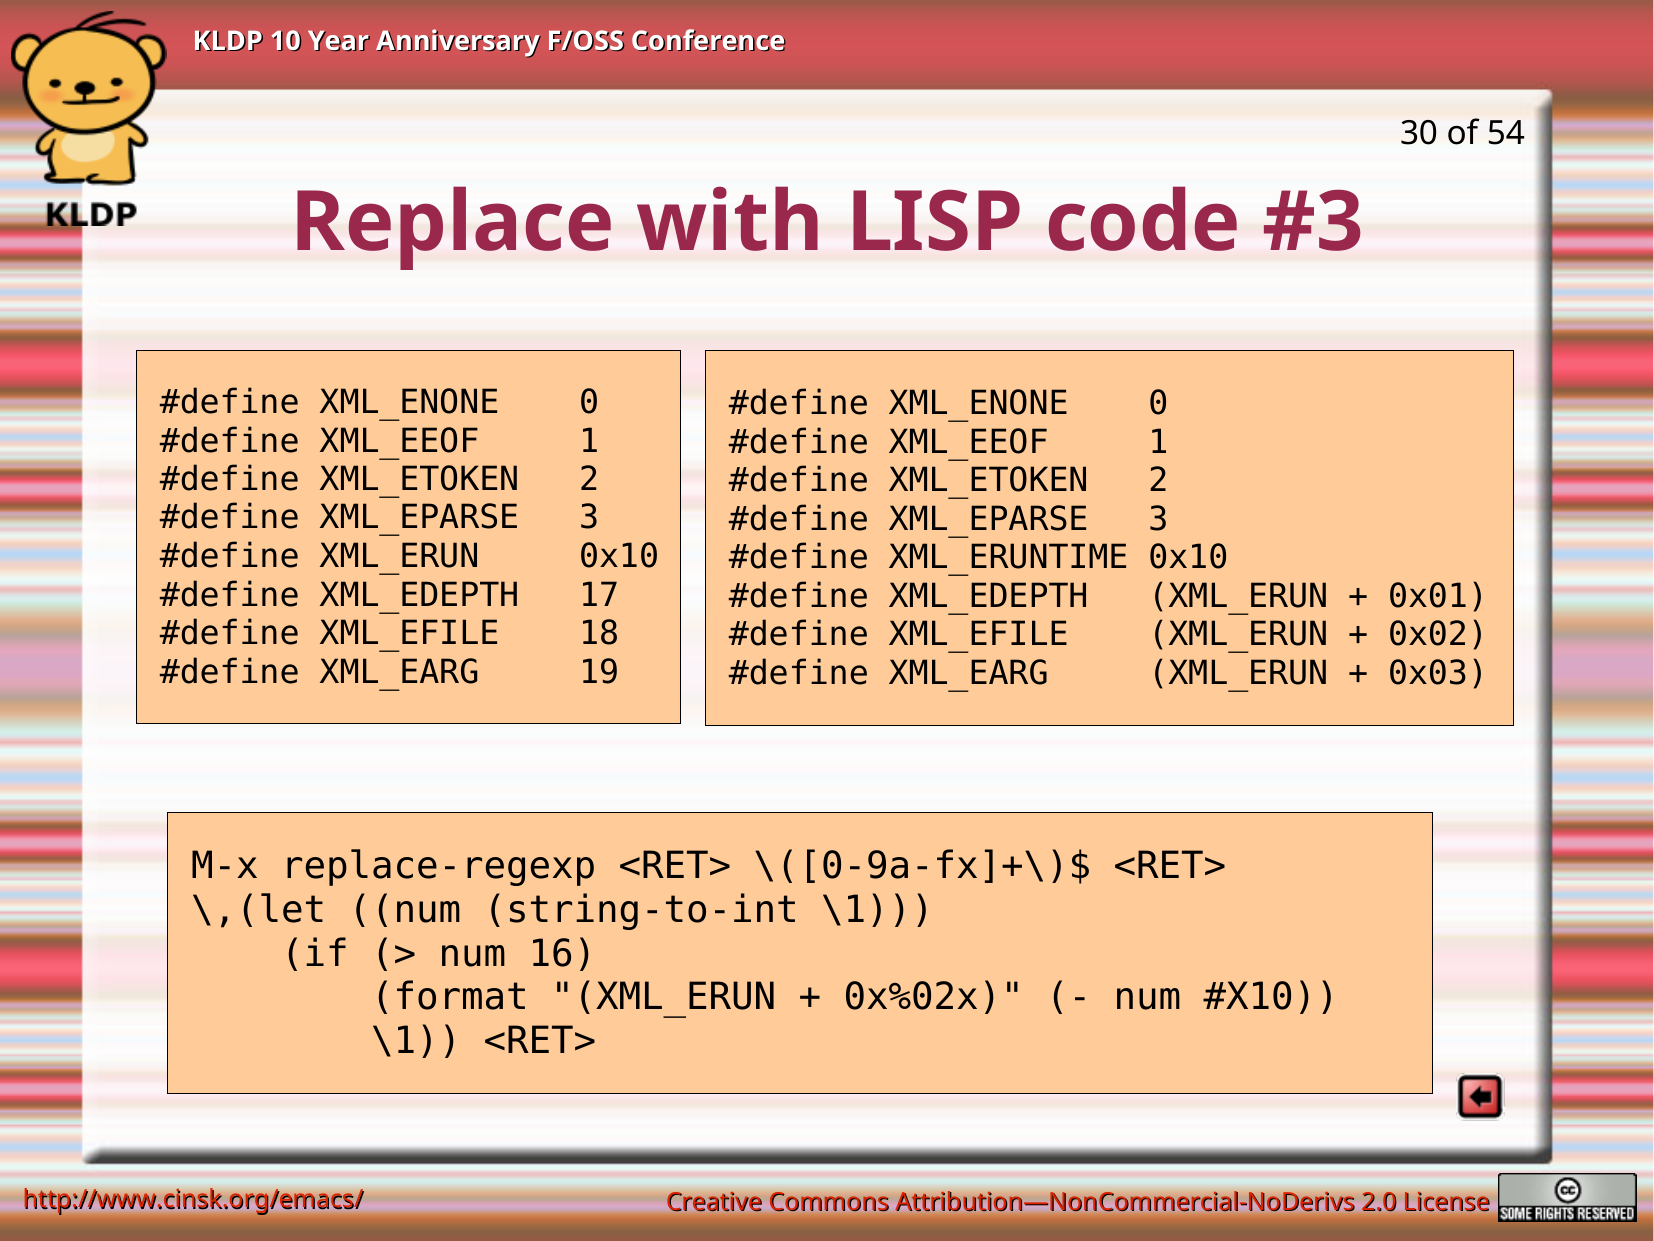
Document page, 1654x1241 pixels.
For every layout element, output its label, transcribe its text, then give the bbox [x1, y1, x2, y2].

text_box #define XML_ENONE 0 #define XML_EEOF 1 #define XML_ETOKEN 2 #define XML_EPARSE 3 #define XML_ERUNTIME 0x10 #define XML_EDEPTH (XML_ERUN + 0x01) #define XML_EFILE (XML_ERUN + 0x02) #define XML_EARG (XML_ERUN + 0x03) [705, 350, 1514, 726]
picture [0, 0, 1654, 1241]
title Replace with LISP code #3 [121, 114, 1534, 322]
text_box M-x replace-regexp <RET> \([0-9a-fx]+\)$ <RET> \,(let ((num (string-to-int \1))) (if (> num 16) (format "(XML_ERUN + 0x%02x)" (- num #X10)) \1)) <RET> [167, 812, 1433, 1094]
text_box #define XML_ENONE 0 #define XML_EEOF 1 #define XML_ETOKEN 2 #define XML_EPARSE 3 #define XML_ERUN 0x10 #define XML_EDEPTH 17 #define XML_EFILE 18 #define XML_EARG 19 [136, 350, 681, 724]
